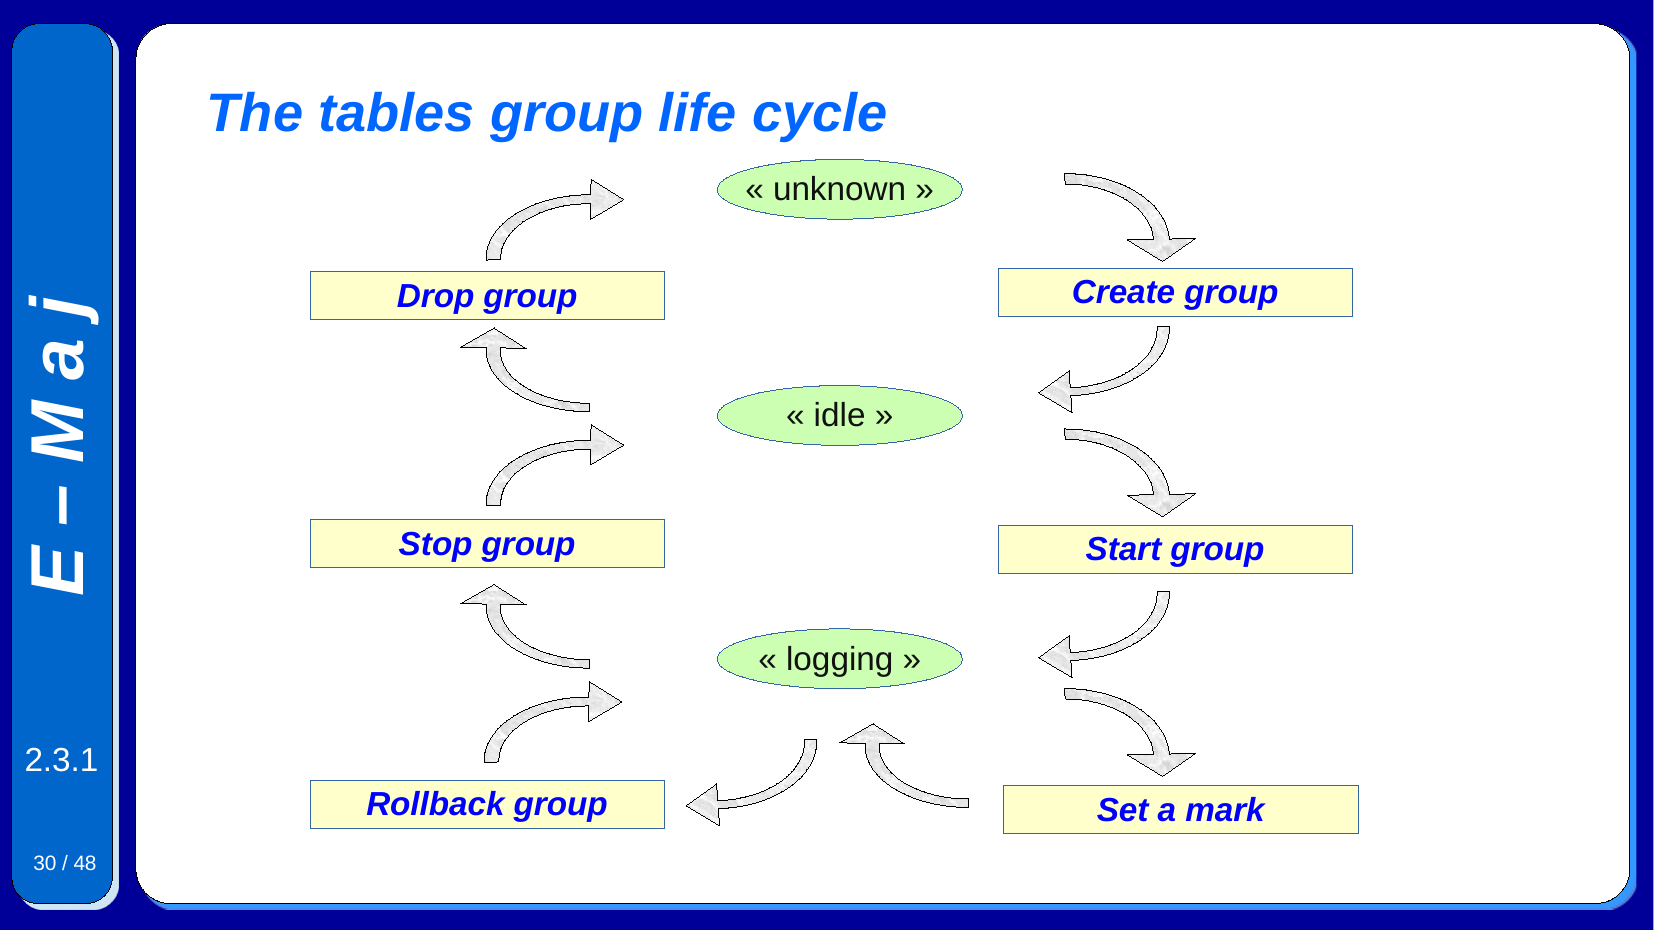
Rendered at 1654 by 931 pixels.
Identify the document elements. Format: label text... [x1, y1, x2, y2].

text_box [1064, 428, 1196, 517]
text_box [486, 424, 624, 506]
text_box Create group [998, 268, 1353, 317]
text_box [486, 179, 624, 261]
text_box [1064, 173, 1196, 262]
text_box [1038, 326, 1170, 413]
text_box [686, 739, 817, 826]
text_box Drop group [310, 271, 665, 320]
text_box [1038, 591, 1170, 678]
text_box « logging » [717, 628, 963, 689]
title The tables group life cycle [206, 34, 1593, 191]
text_box Rollback group [310, 780, 665, 829]
text_box « unknown » [717, 159, 963, 220]
text_box [460, 584, 590, 669]
text_box [460, 327, 590, 412]
text_box Set a mark [1003, 785, 1359, 834]
text_box [839, 723, 969, 808]
text_box Start group [998, 525, 1353, 574]
text_box Stop group [310, 519, 665, 568]
text_box [1064, 688, 1196, 777]
text_box [484, 681, 622, 763]
text_box « idle » [717, 385, 963, 446]
